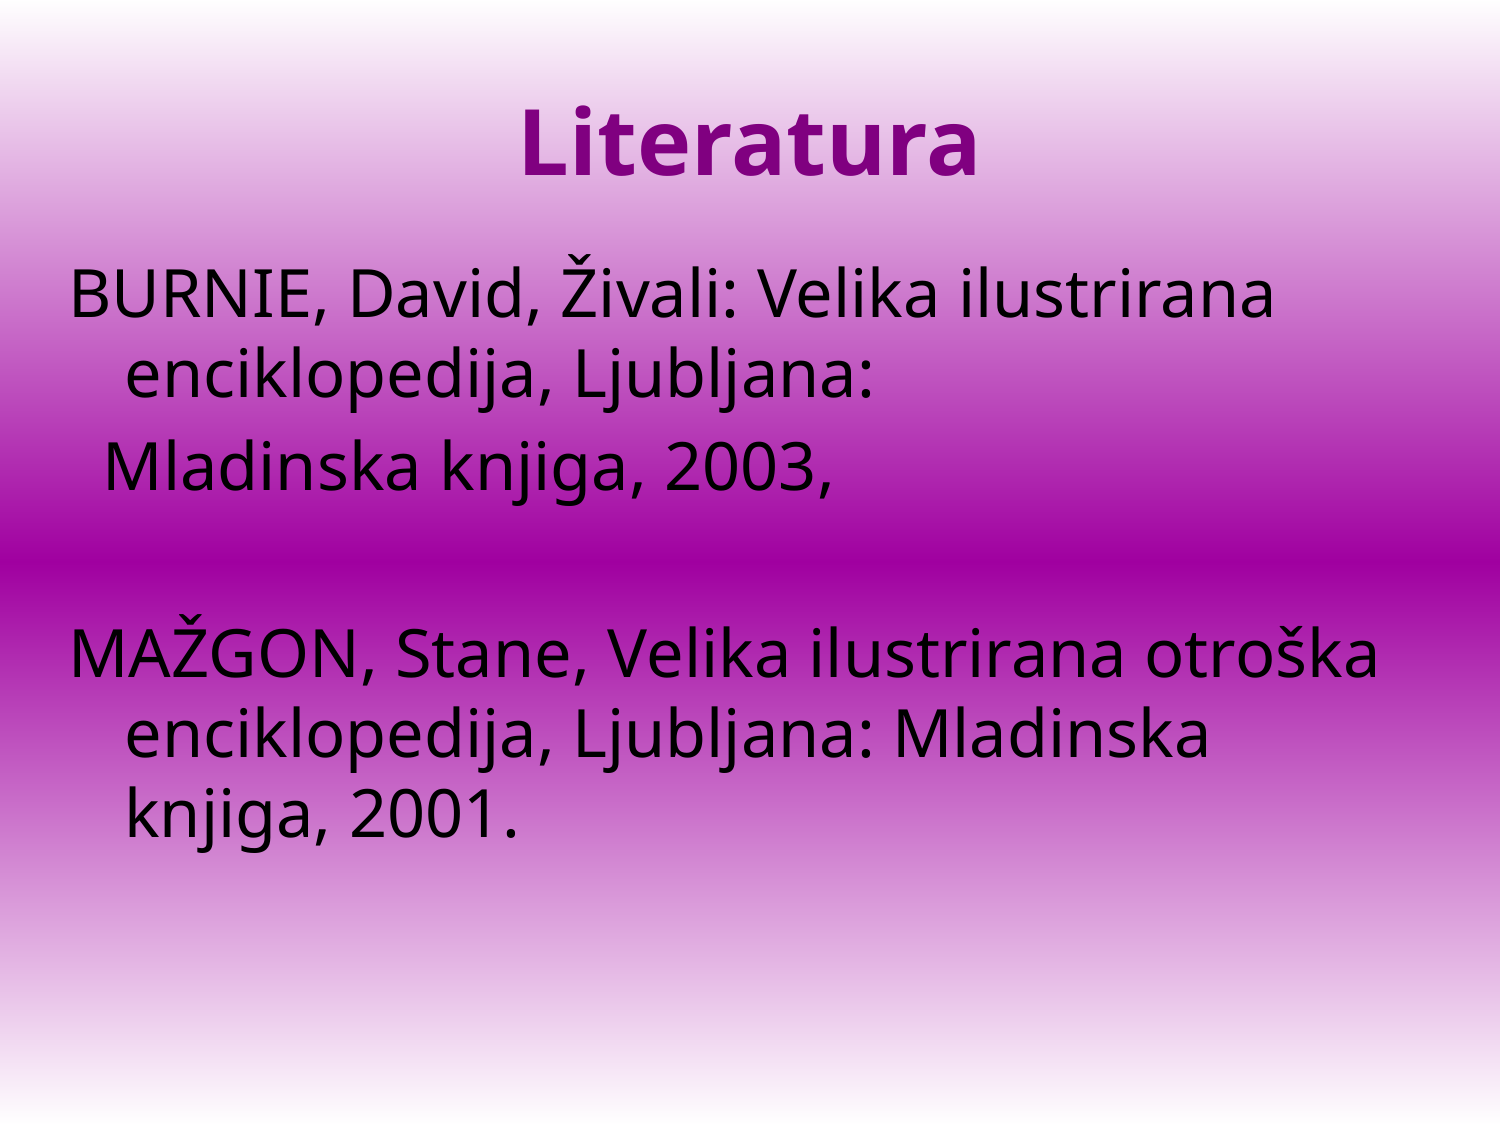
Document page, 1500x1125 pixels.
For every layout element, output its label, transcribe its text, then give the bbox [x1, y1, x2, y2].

list BURNIE, David, Živali: Velika ilustrirana enciklopedija, Ljubljana: Mladinska knjiga, 2003, MAŽGON, Stane, Velika ilustrirana otroška enciklopedija, Ljubljana: Mladinska knjiga, 2001. [53, 243, 1404, 1069]
title Literatura [75, 45, 1425, 233]
